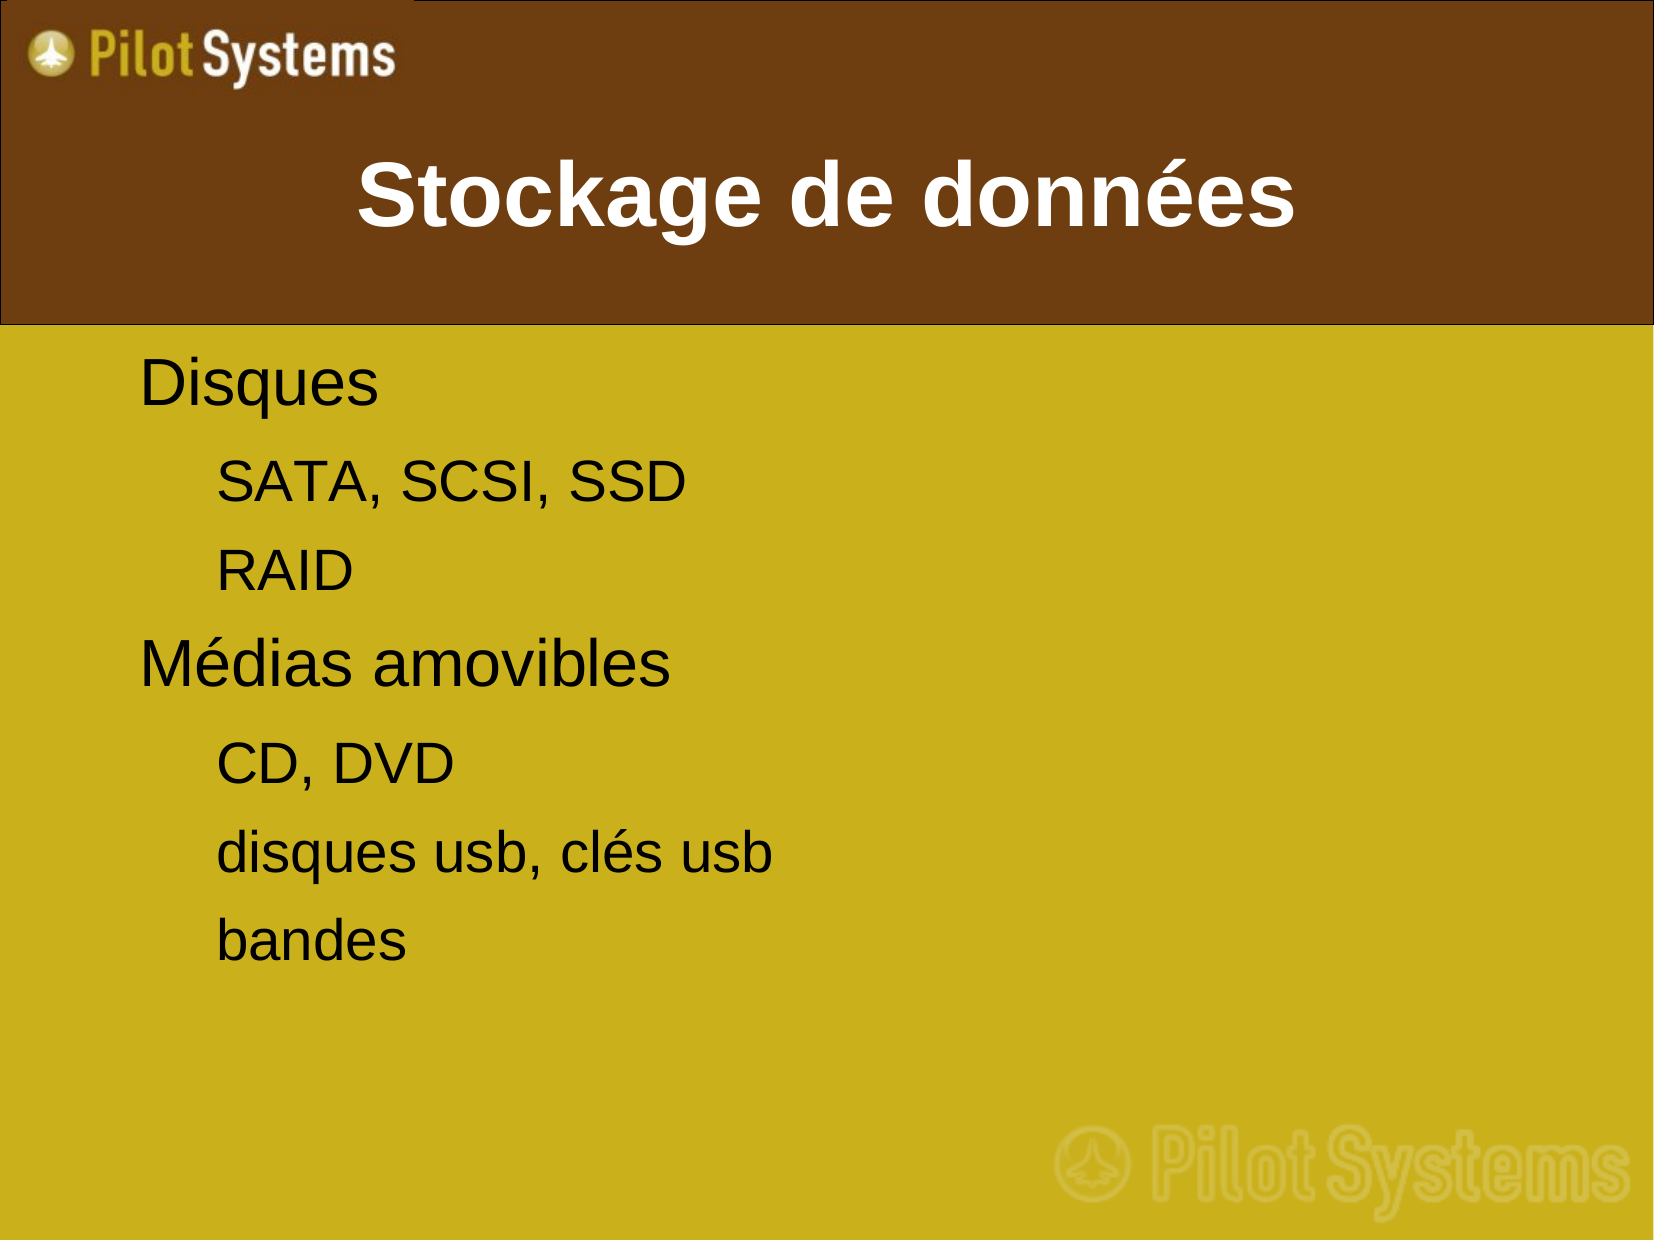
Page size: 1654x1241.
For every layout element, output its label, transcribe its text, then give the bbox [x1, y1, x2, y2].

picture [1051, 1114, 1642, 1235]
title Stockage de données [121, 91, 1534, 299]
list Disques SATA, SCSI, SSD RAID Médias amovibles CD, DVD disques usb, clés usb bandes [121, 344, 1534, 1211]
picture [7, 0, 414, 115]
